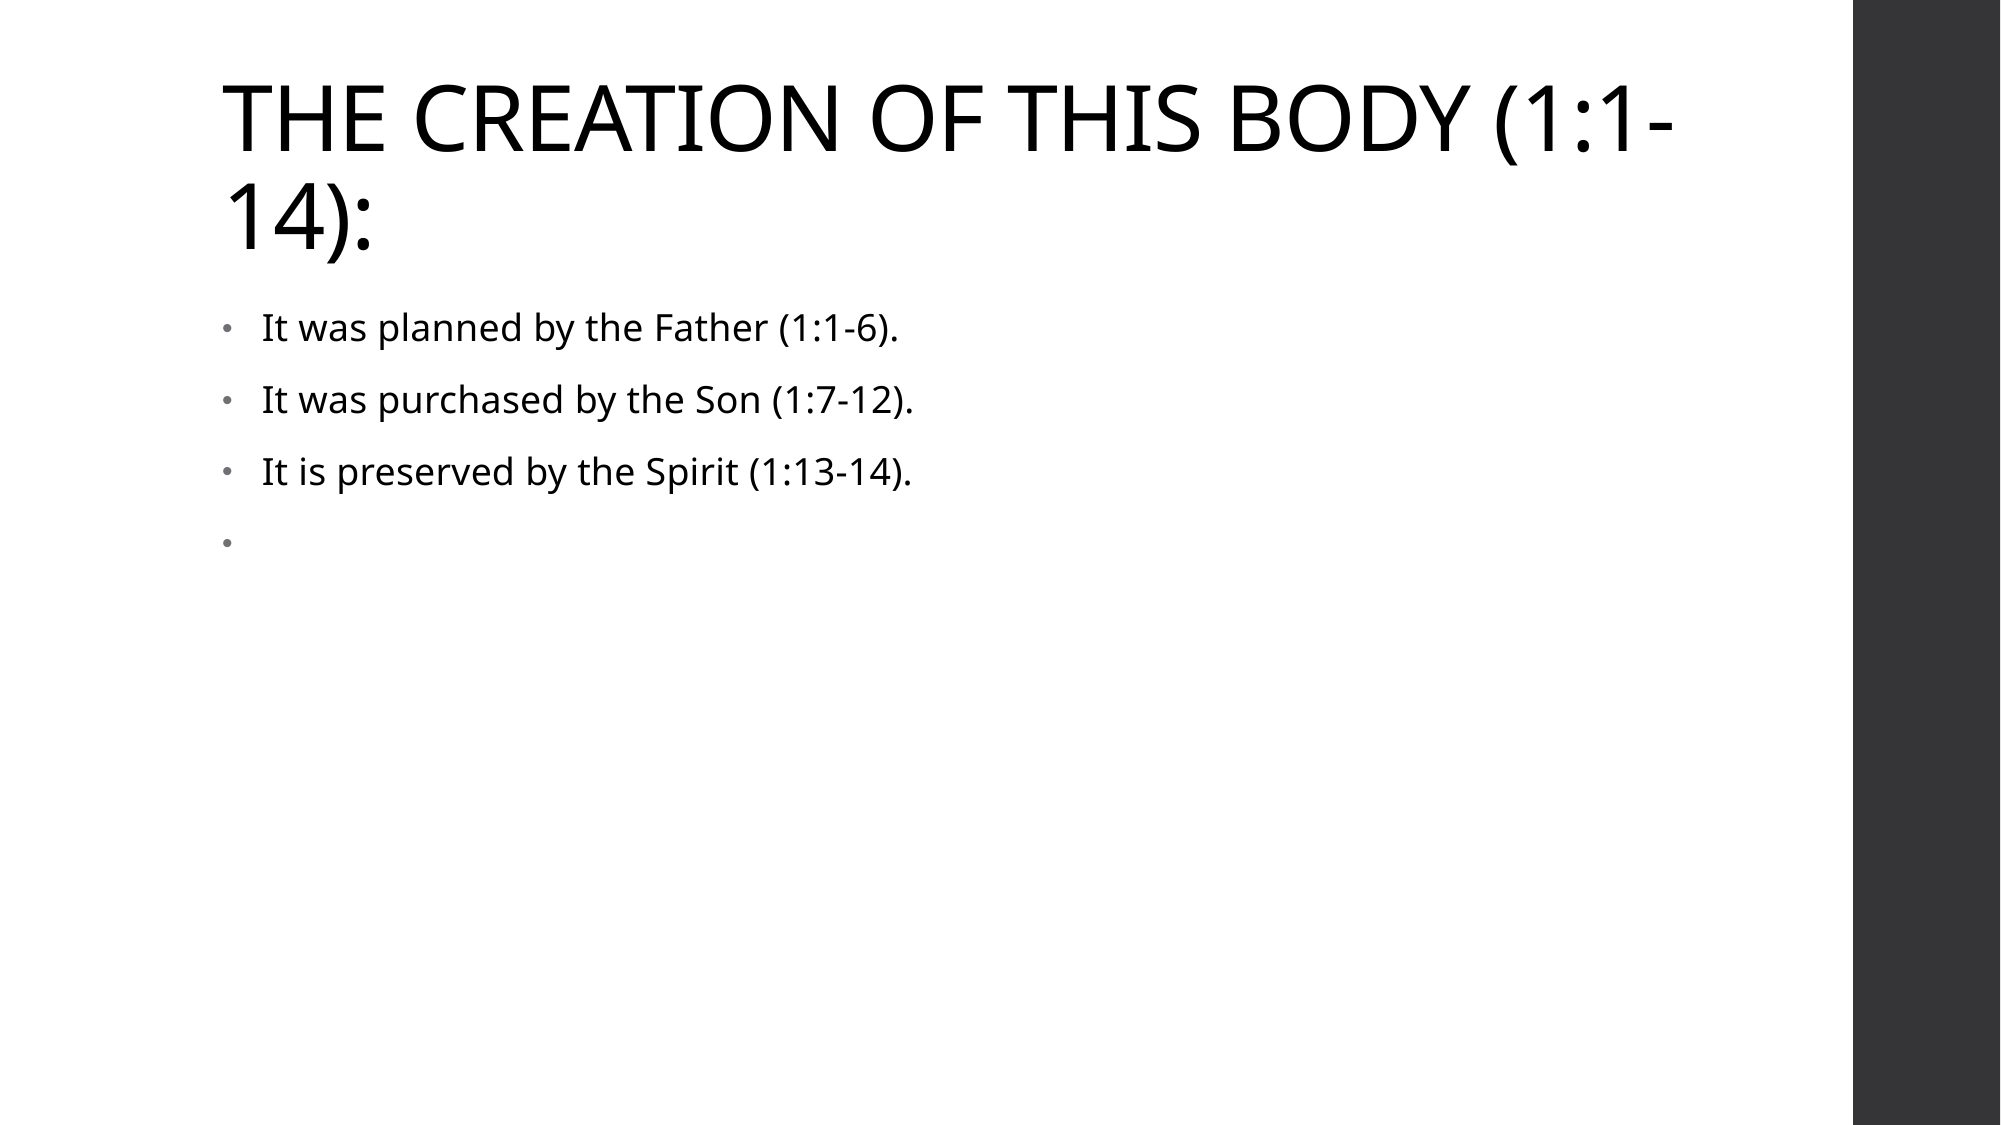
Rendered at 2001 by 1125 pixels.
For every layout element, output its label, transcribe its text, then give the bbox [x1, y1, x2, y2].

title THE CREATION OF THIS BODY (1:1-14): [206, 60, 1797, 278]
list It was planned by the Father (1:1-6). It was purchased by the Son (1:7-12). It is preserved by the Spirit (1:13-14). [206, 299, 1617, 1014]
